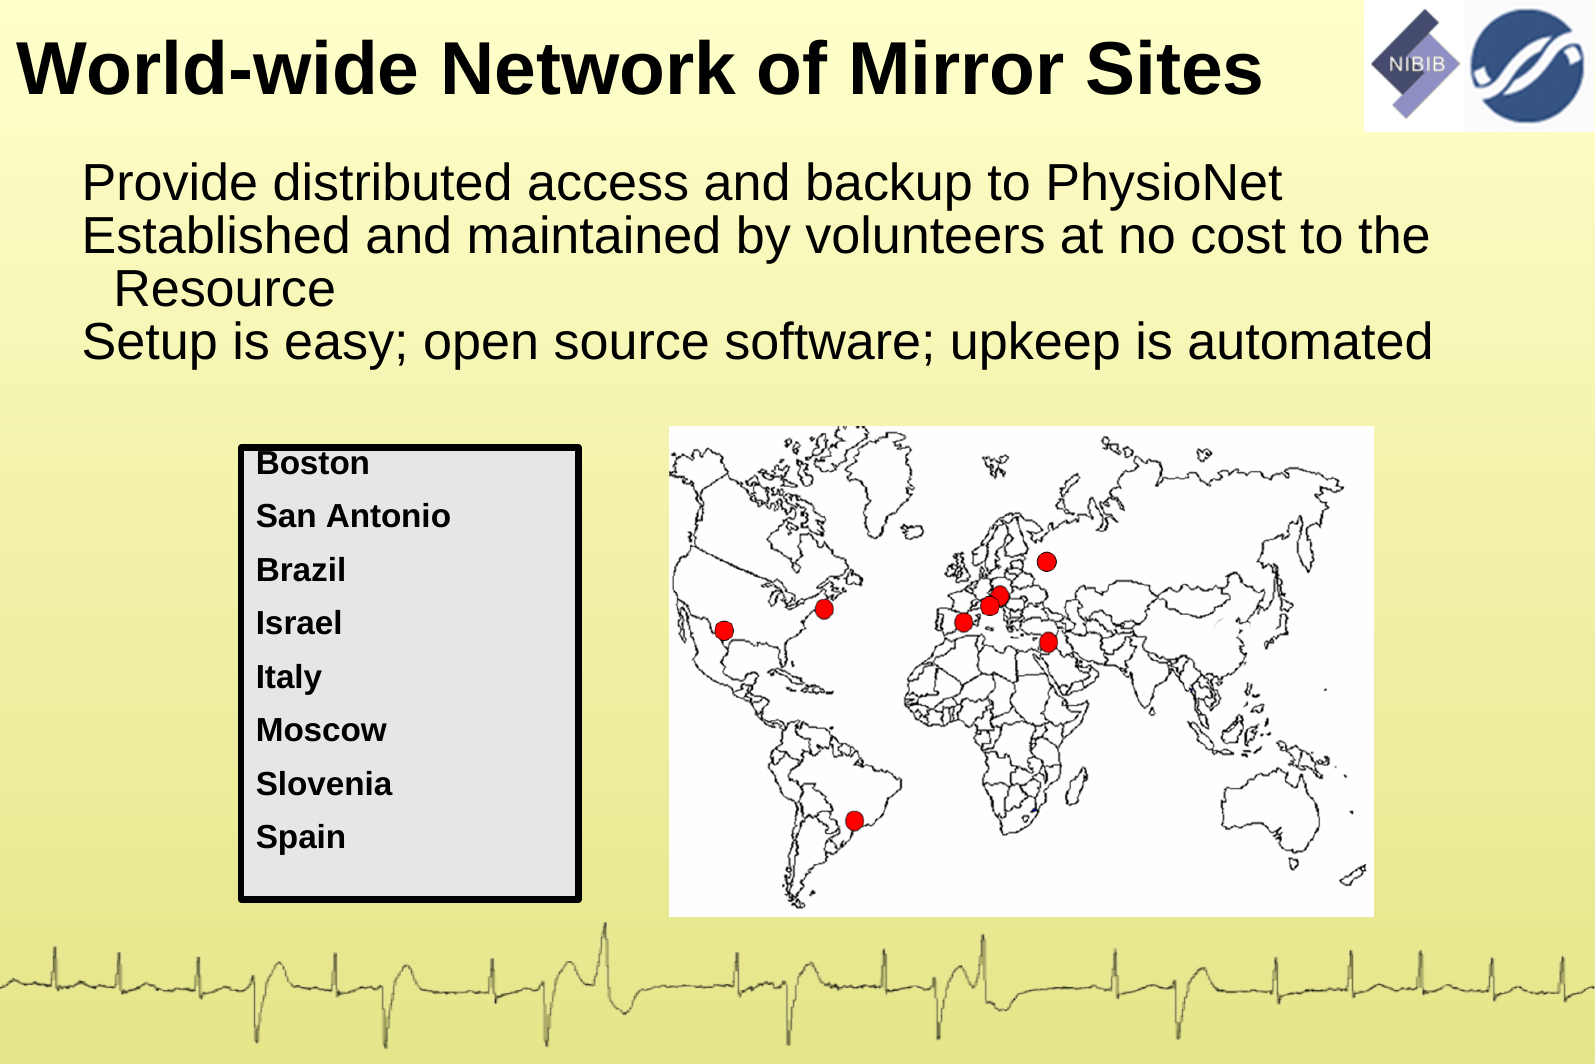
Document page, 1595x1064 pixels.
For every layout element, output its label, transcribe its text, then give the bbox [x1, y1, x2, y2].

text_box Provide distributed access and backup to PhysioNet Established and maintained by volunteers at no cost to the Resource Setup is easy; open source software; upkeep is automated [38, 153, 1545, 378]
picture [0, 426, 1595, 1064]
list Boston San Antonio Brazil Israel Italy Moscow Slovenia Spain [241, 447, 579, 900]
picture [1364, 0, 1595, 132]
title World-wide Network of Mirror Sites [1, 25, 1461, 126]
